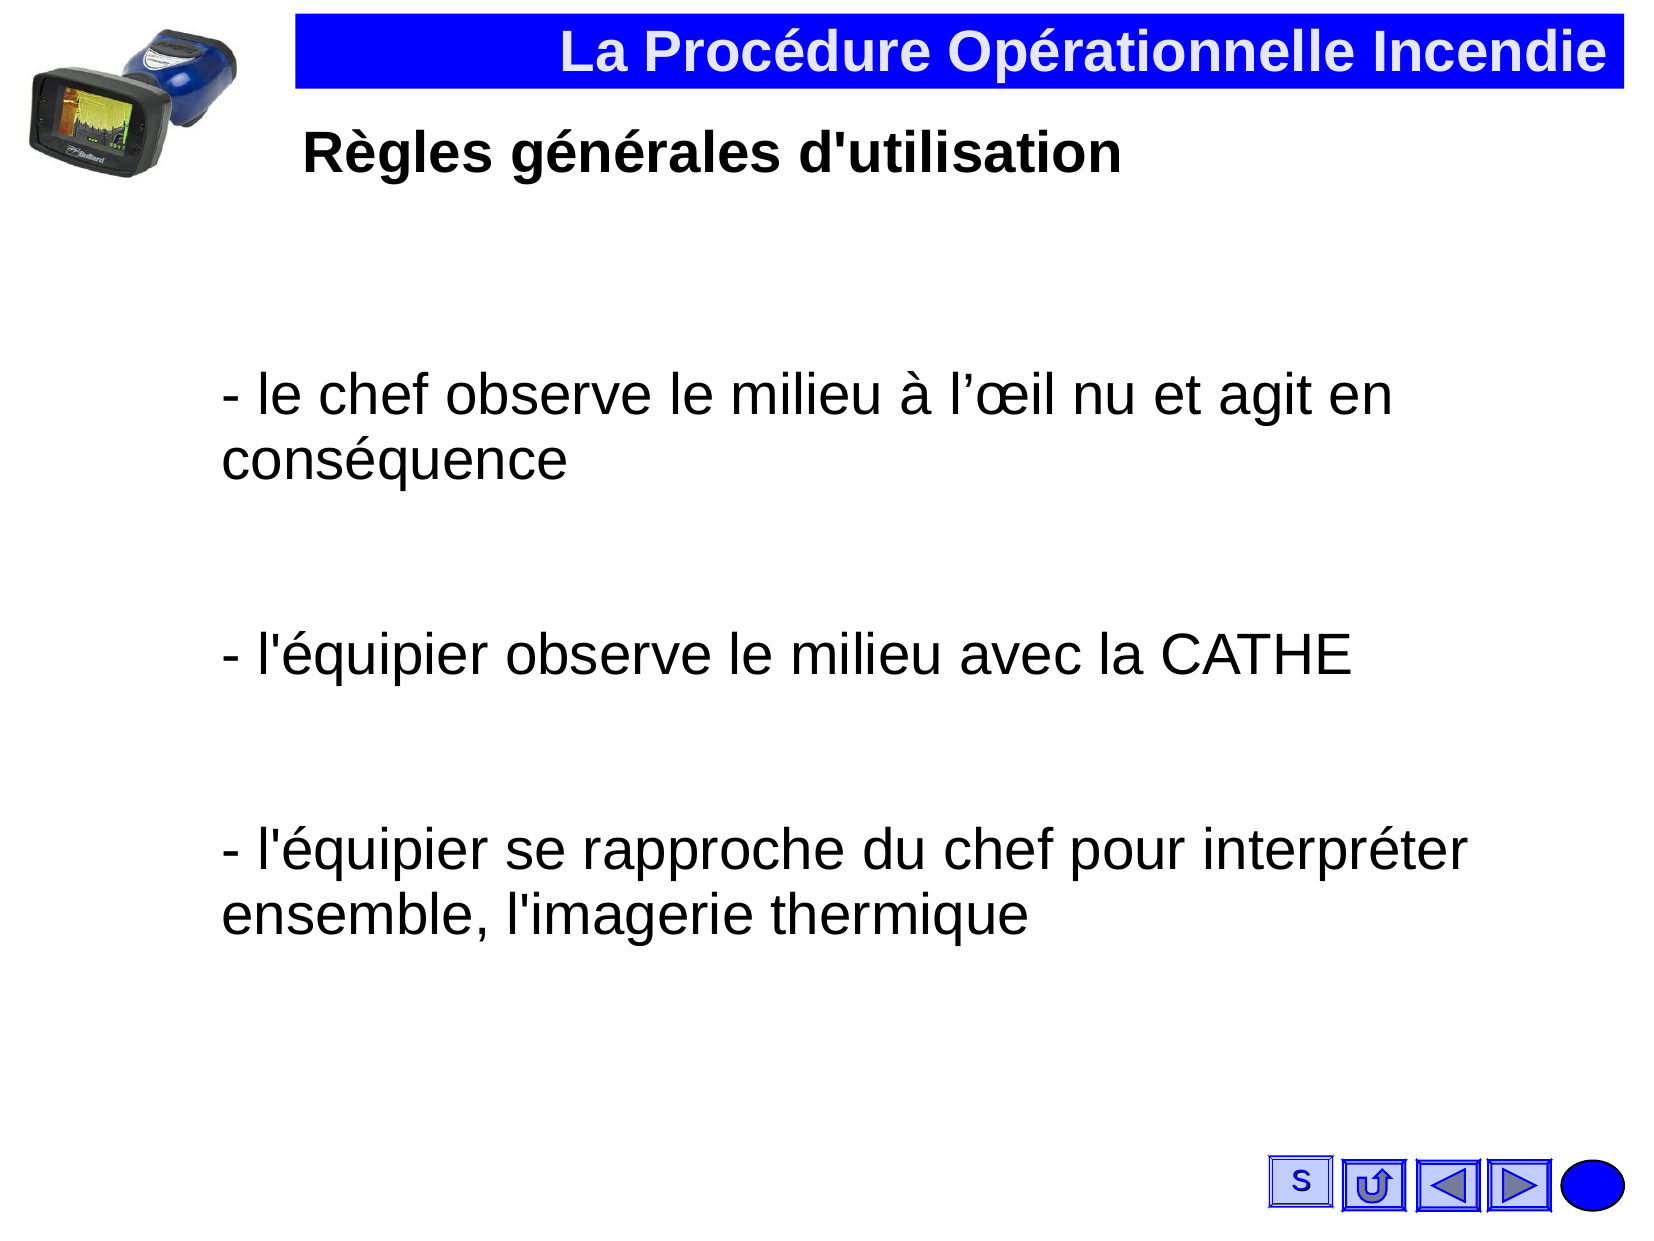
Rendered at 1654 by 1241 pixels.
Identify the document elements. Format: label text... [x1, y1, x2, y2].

text_box La Procédure Opérationnelle Incendie [295, 13, 1625, 89]
picture [29, 29, 237, 178]
text_box [1561, 1160, 1625, 1211]
text_box - le chef observe le milieu à l’œil nu et agit en conséquence - l'équipier observe le milieu avec la CATHE - l'équipier se rapproche du chef pour interpréter ensemble, l'imagerie thermique [206, 354, 1503, 953]
text_box Règles générales d'utilisation [287, 112, 1139, 193]
